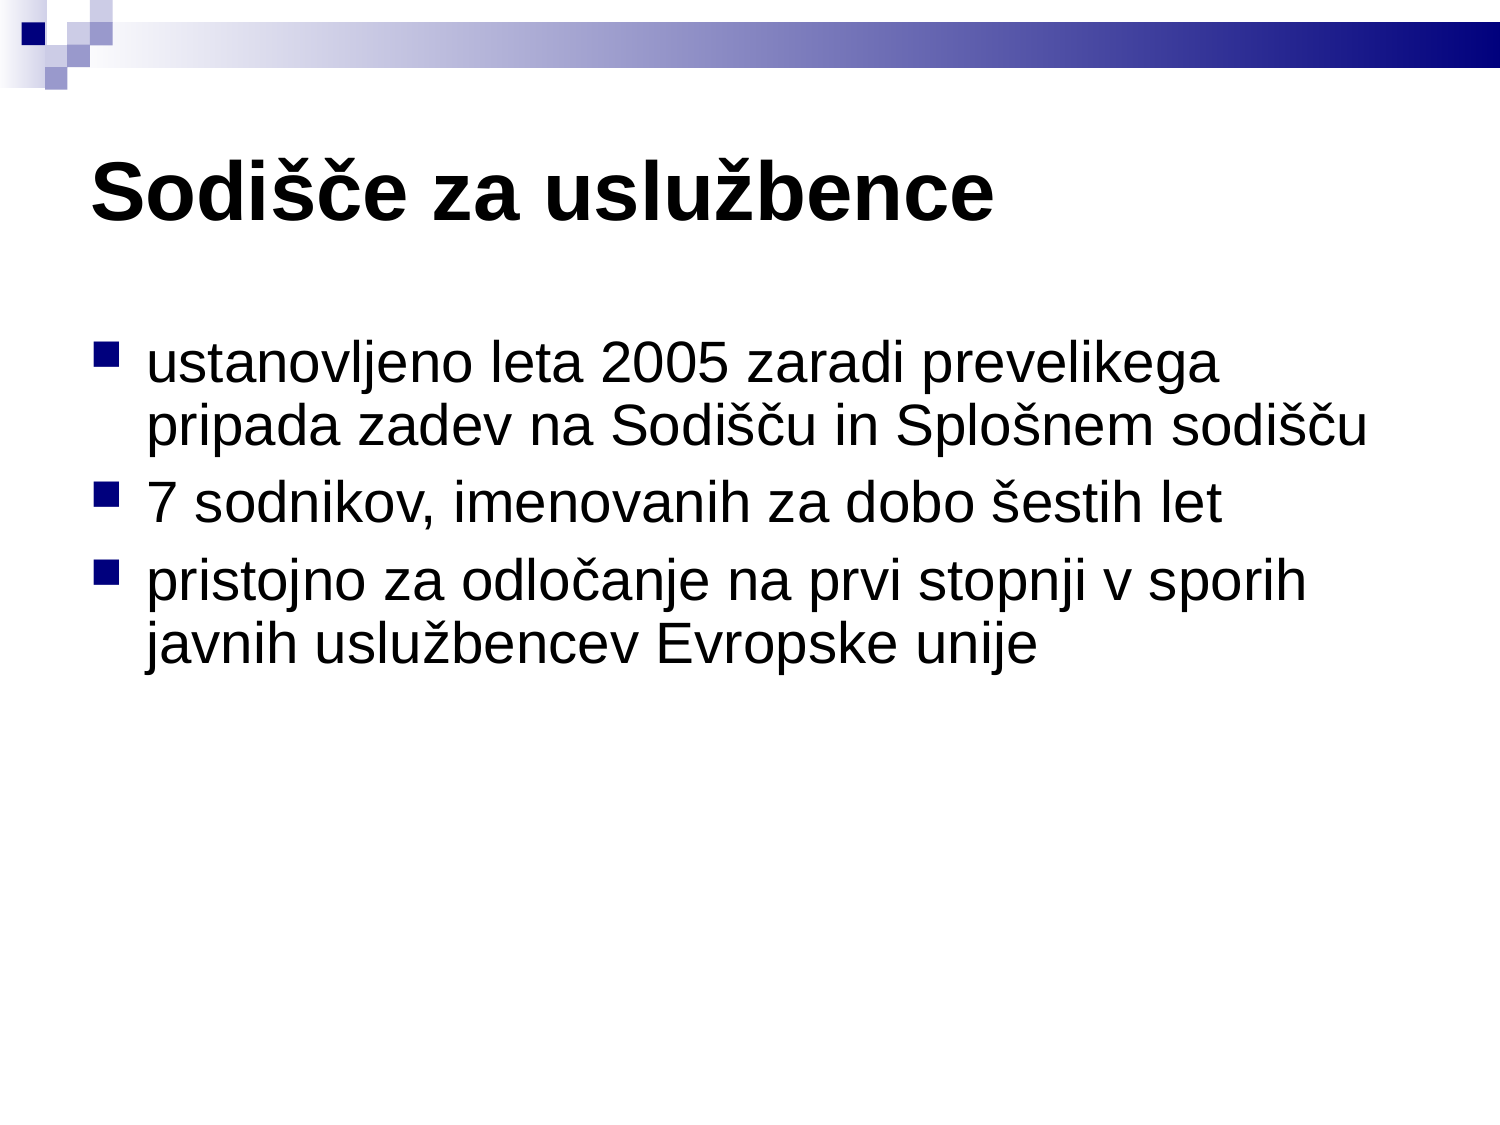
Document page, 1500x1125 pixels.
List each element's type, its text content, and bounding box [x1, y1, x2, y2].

title Sodišče za uslužbence [75, 75, 1426, 301]
list ustanovljeno leta 2005 zaradi prevelikega pripada zadev na Sodišču in Splošnem sodišču 7 sodnikov, imenovanih za dobo šestih let pristojno za odločanje na prvi stopnji v sporih javnih uslužbencev Evropske unije [75, 324, 1426, 963]
